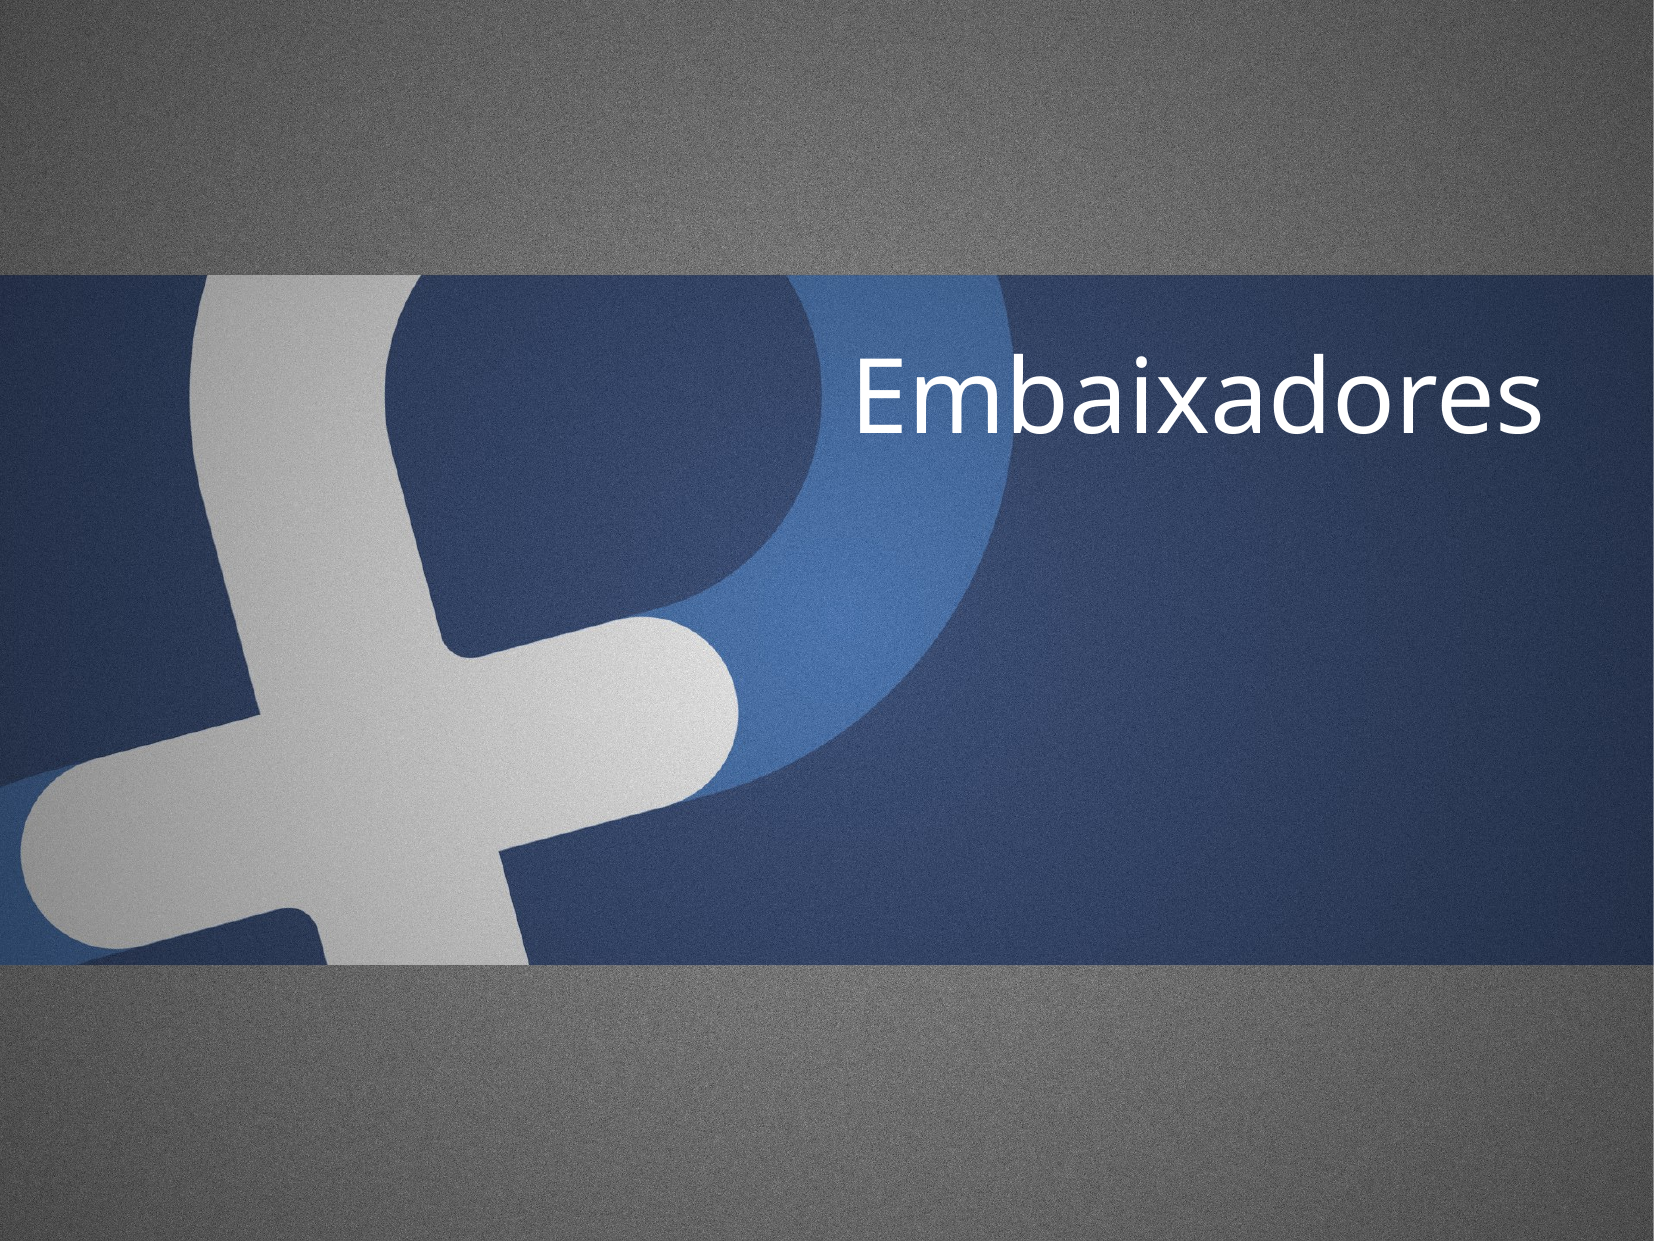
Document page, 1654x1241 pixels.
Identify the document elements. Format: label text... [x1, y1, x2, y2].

picture [0, 0, 1654, 1241]
text_box Embaixadores [446, 315, 1561, 654]
